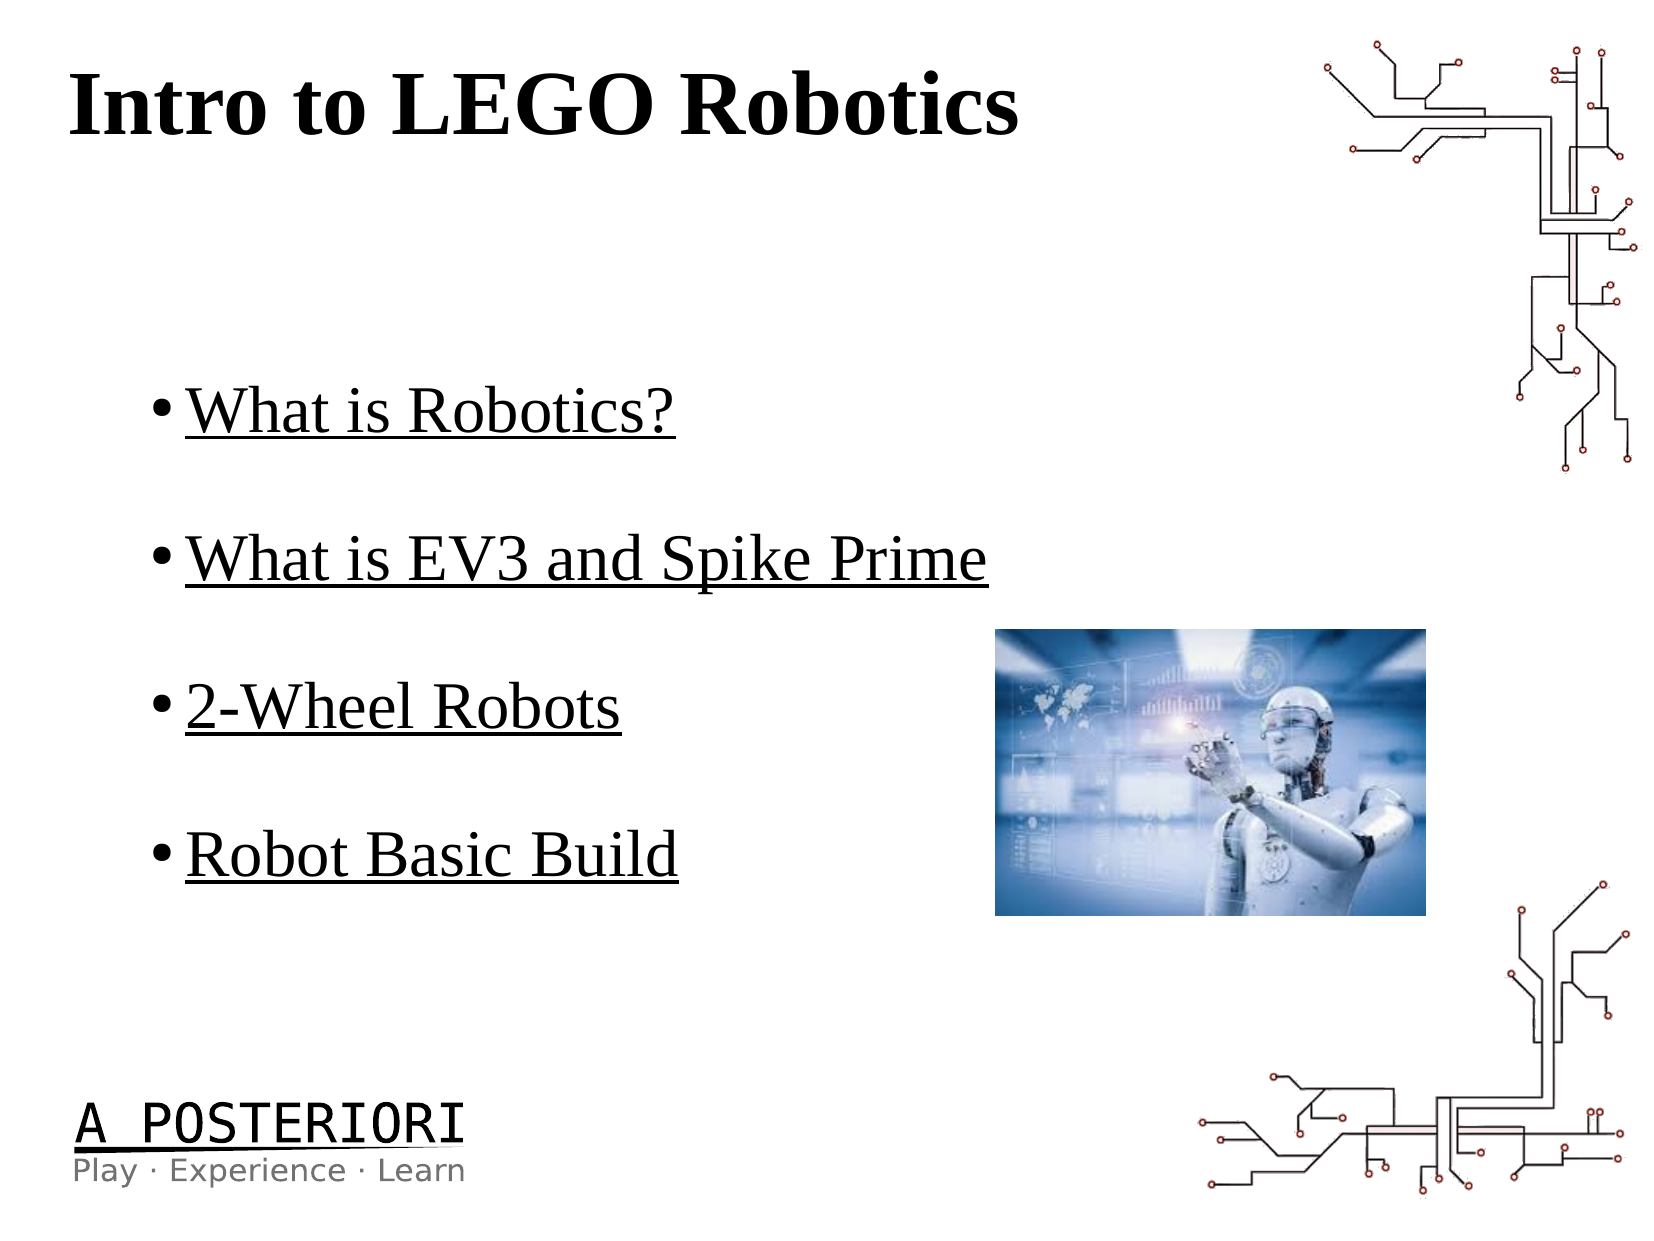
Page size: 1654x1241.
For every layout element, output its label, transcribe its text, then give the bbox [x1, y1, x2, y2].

picture [995, 629, 1636, 1201]
picture [1305, 35, 1643, 496]
picture [73, 1101, 466, 1189]
subtitle What is Robotics? What is EV3 and Spike Prime 2-Wheel Robots Robot Basic Build [150, 224, 1051, 966]
title Intro to LEGO Robotics [11, 14, 1077, 192]
